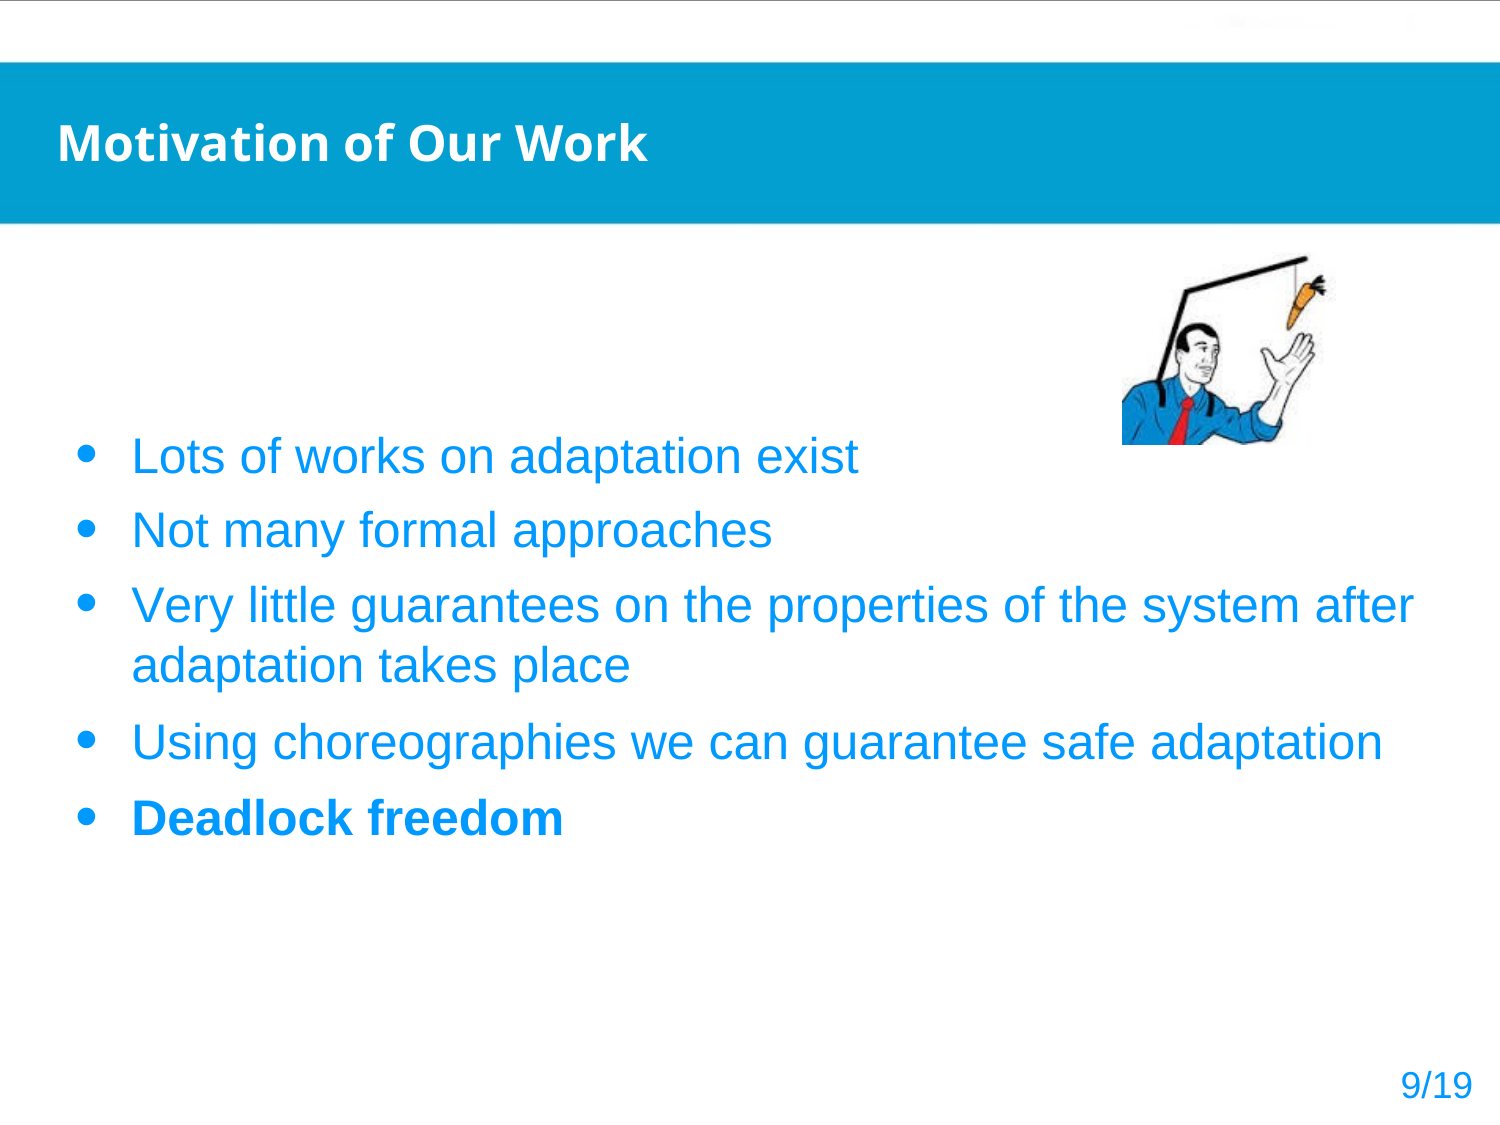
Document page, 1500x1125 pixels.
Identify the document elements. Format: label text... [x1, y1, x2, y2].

picture [0, 0, 1500, 63]
list Lots of works on adaptation exist Not many formal approaches Very little guarantees on the properties of the system after adaptation takes place Using choreographies we can guarantee safe adaptation Deadlock freedom [75, 263, 1426, 1006]
picture [0, 223, 1500, 1125]
list Motivation of Our Work [0, 61, 1267, 222]
